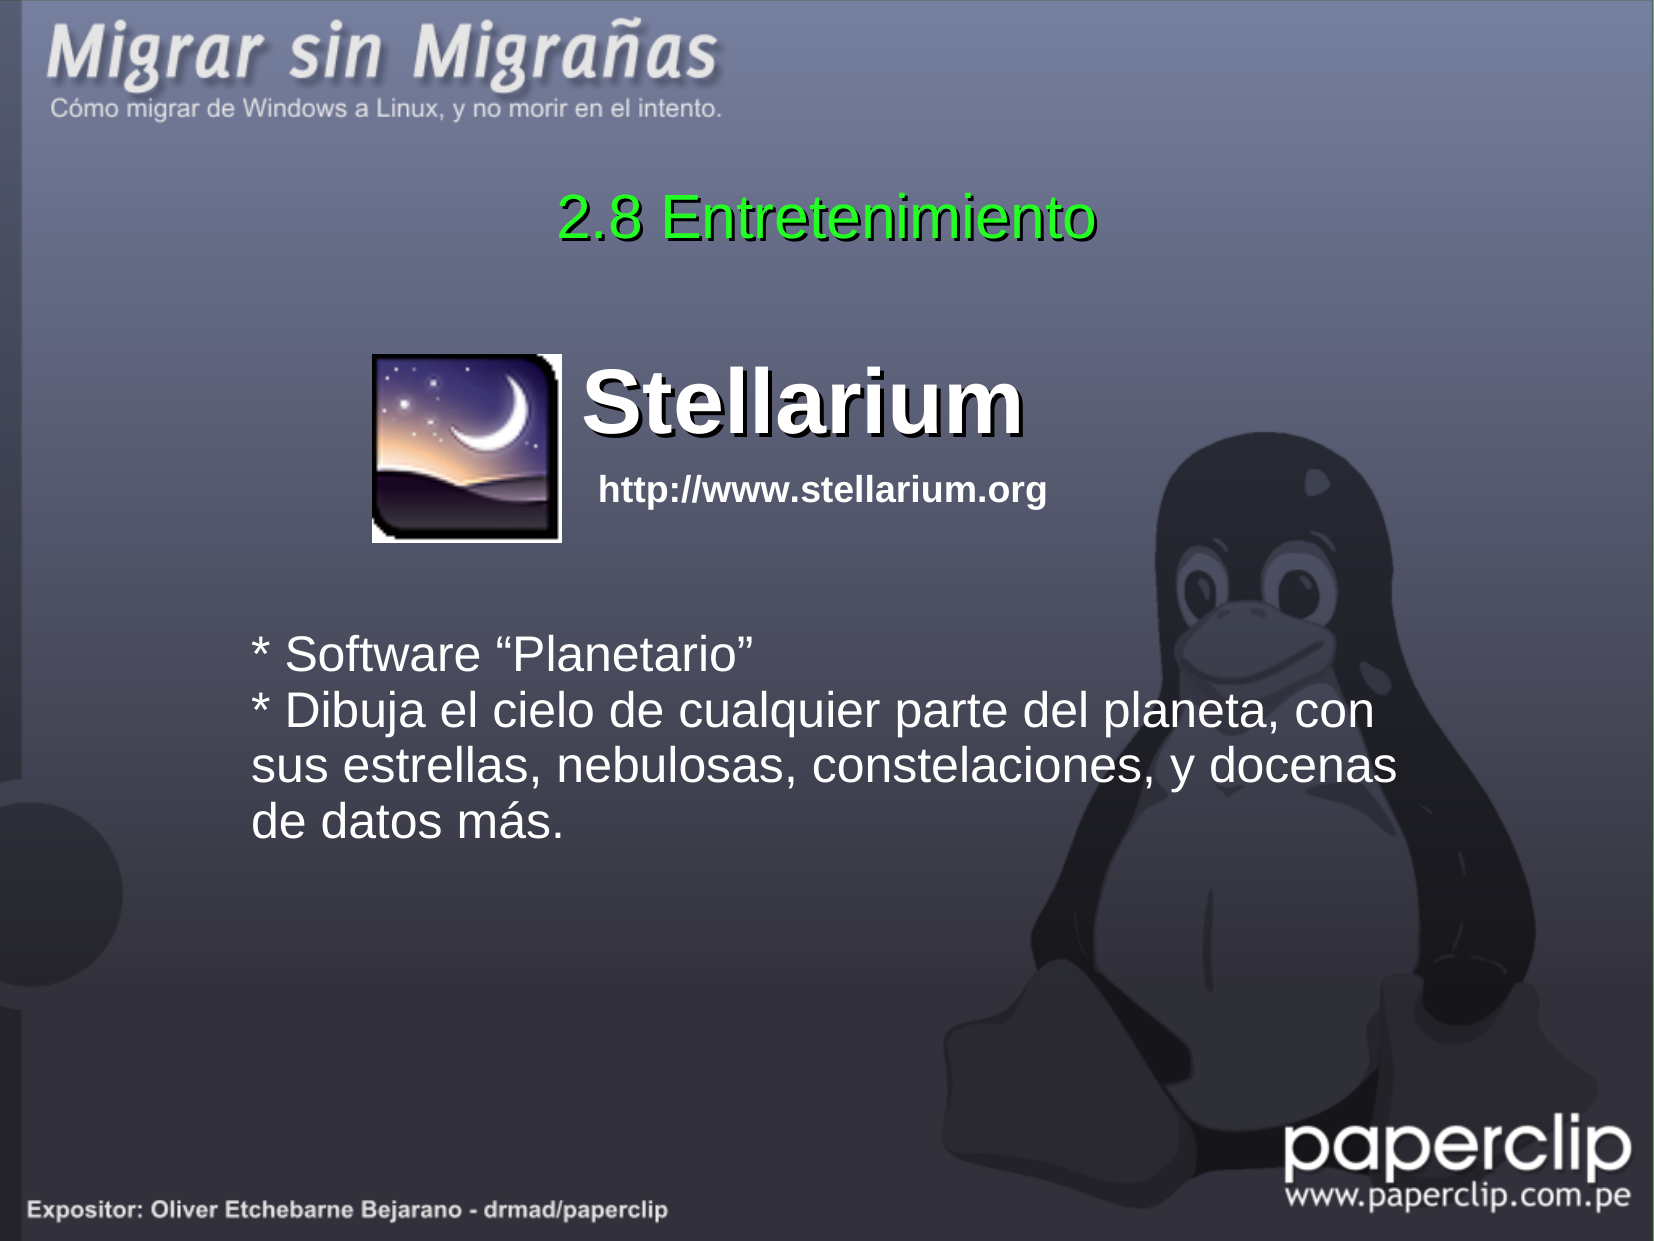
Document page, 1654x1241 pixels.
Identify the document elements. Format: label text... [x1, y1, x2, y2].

picture [0, 0, 1654, 1241]
title 2.8 Entretenimiento [82, 177, 1572, 257]
text_box Stellarium [566, 342, 1542, 461]
text_box * Software “Planetario” * Dibuja el cielo de cualquier parte del planeta, con sus estrellas, nebulosas, constelaciones, y docenas de datos más. [236, 618, 1447, 857]
text_box http://www.stellarium.org [583, 461, 1064, 518]
